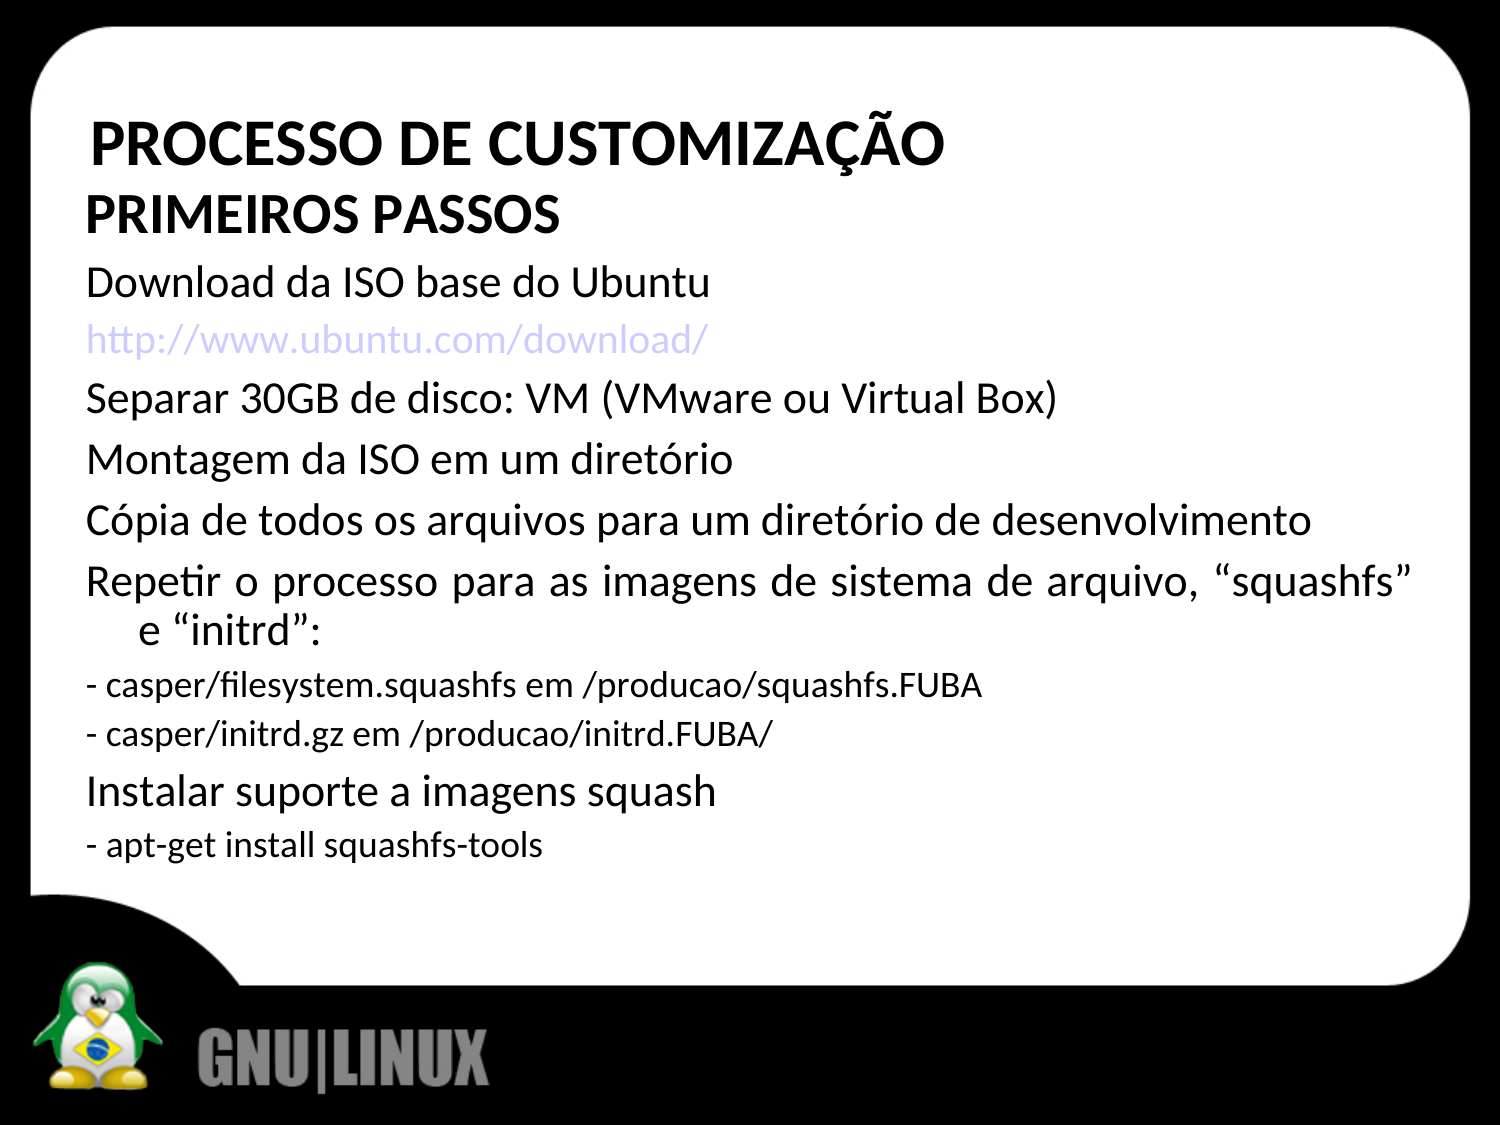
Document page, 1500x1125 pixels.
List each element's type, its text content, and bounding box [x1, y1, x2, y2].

picture [0, 0, 1500, 1125]
text_box PRIMEIROS PASSOS Download da ISO base do Ubuntu http://www.ubuntu.com/download/ Separar 30GB de disco: VM (VMware ou Virtual Box)‏ Montagem da ISO em um diretório Cópia de todos os arquivos para um diretório de desenvolvimento Repetir o processo para as imagens de sistema de arquivo, “squashfs” e “initrd”: - casper/filesystem.squashfs em /producao/squashfs.FUBA - casper/initrd.gz em /producao/initrd.FUBA/ Instalar suporte a imagens squash - apt-get install squashfs-tools [51, 175, 1430, 977]
text_box PROCESSO DE CUSTOMIZAÇÃO [75, 31, 1426, 175]
